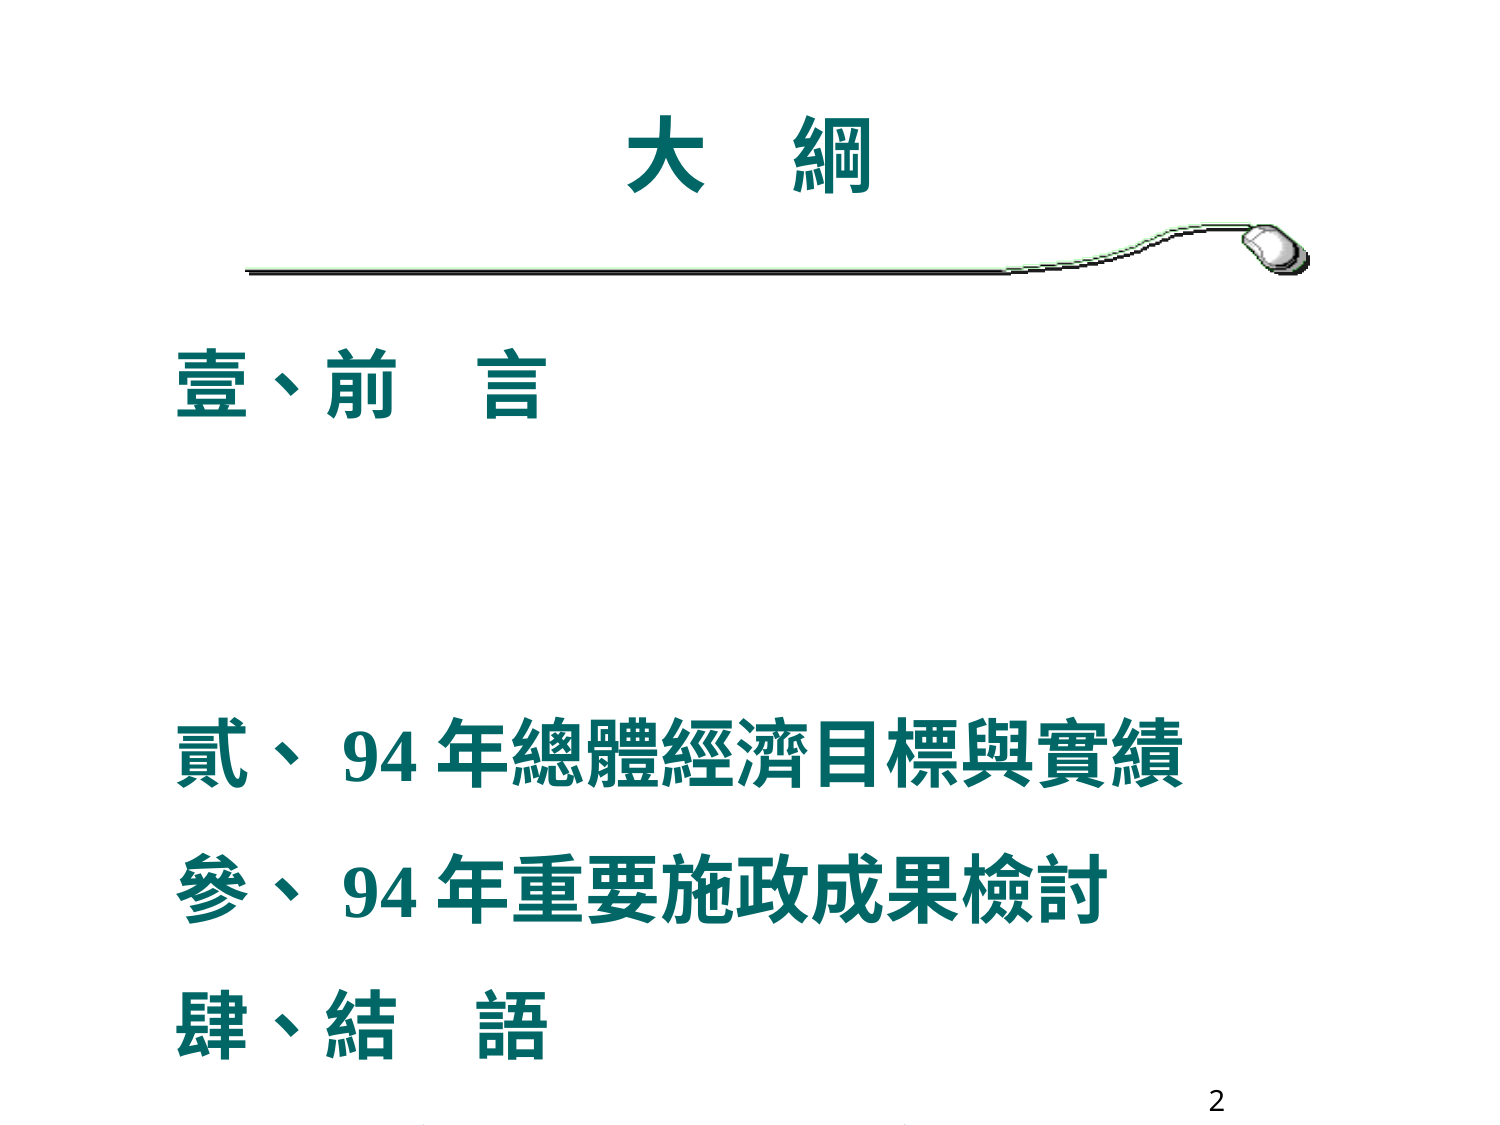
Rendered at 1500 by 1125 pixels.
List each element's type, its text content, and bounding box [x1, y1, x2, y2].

text_box [1193, 1054, 1500, 1125]
text_box 壹、前 言 貳、94年總體經濟目標與實績 參、94年重要施政成果檢討 肆、結 語 附錄 部門建設執行成果 [159, 303, 1400, 1011]
text_box 大 綱 [0, 59, 1500, 247]
picture [245, 216, 1306, 272]
